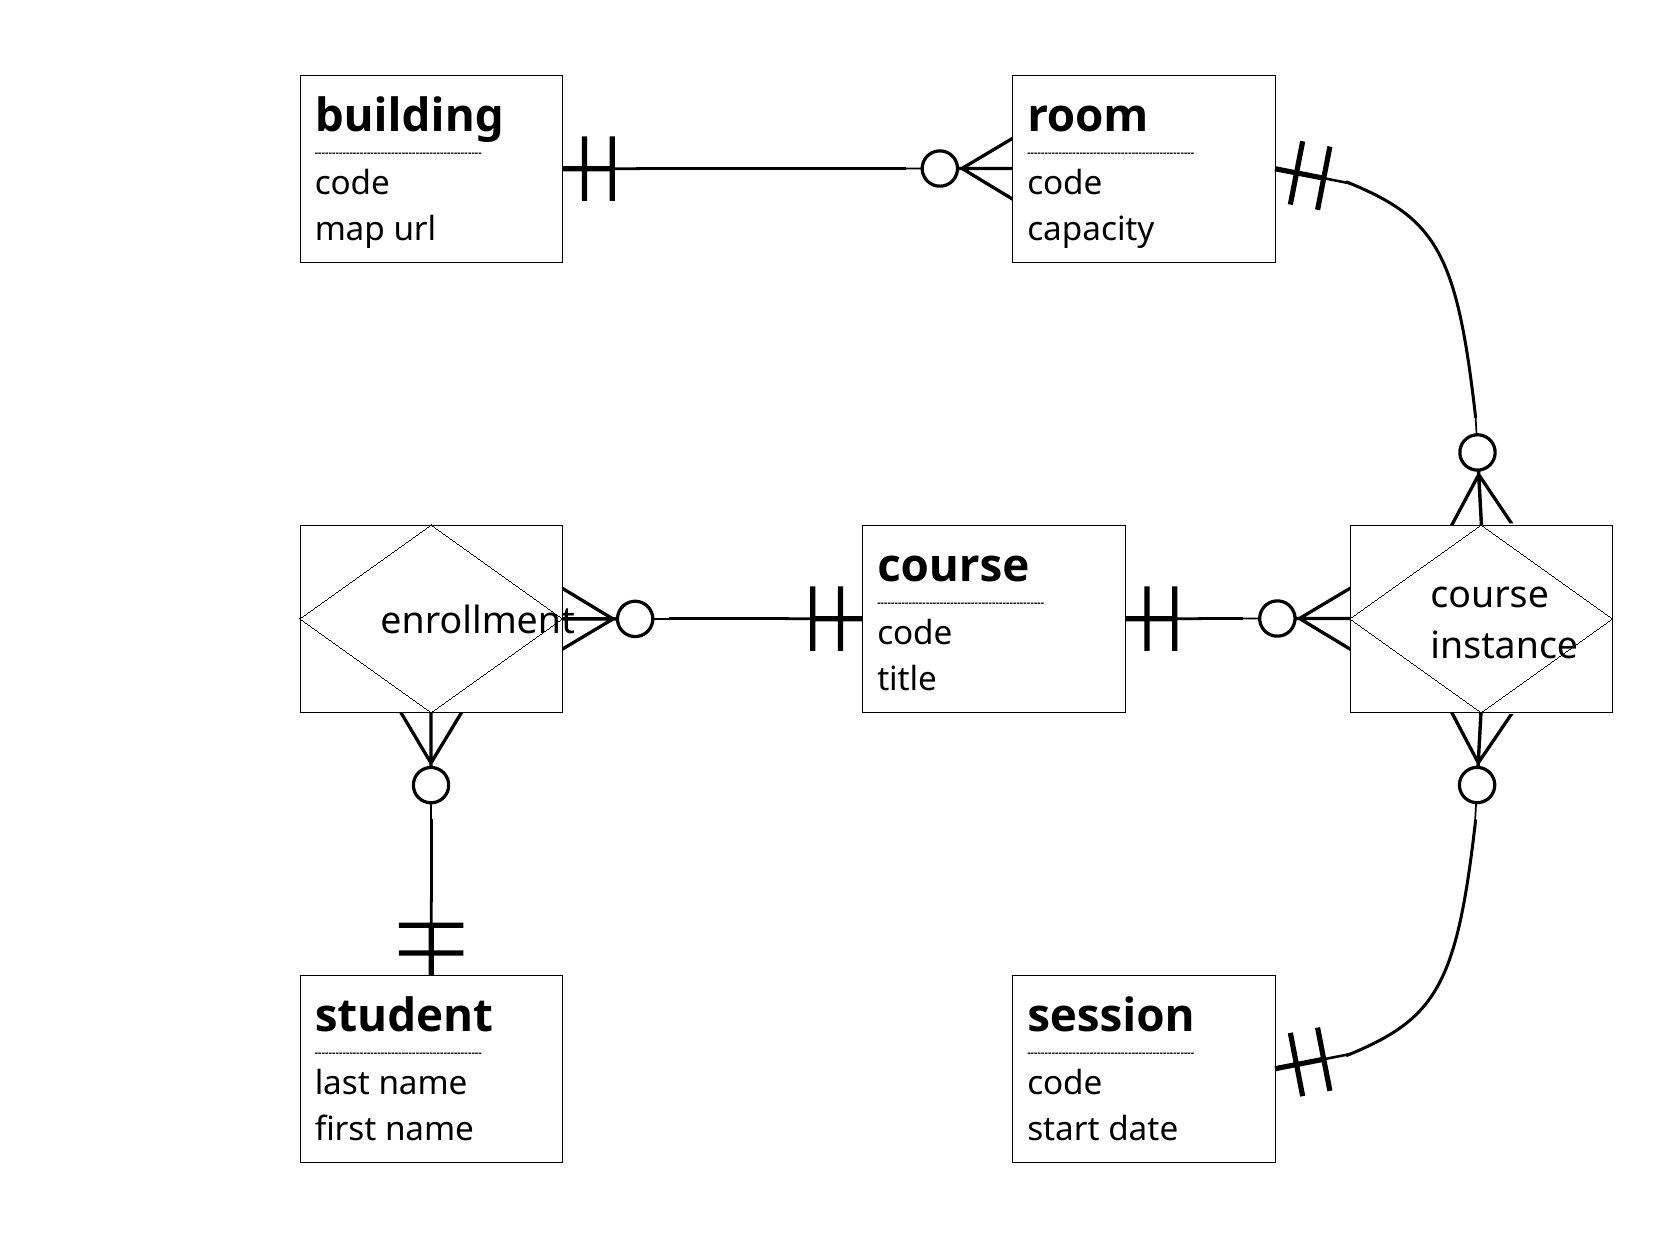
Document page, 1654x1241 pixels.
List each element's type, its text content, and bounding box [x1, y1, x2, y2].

text_box enrollment [299, 524, 563, 712]
text_box [1482, 620, 1613, 713]
text_box room ------------------------------------------------ code capacity [1012, 75, 1276, 263]
text_box [433, 525, 563, 618]
text_box [300, 525, 429, 617]
text_box [433, 620, 563, 713]
text_box [1350, 620, 1480, 713]
text_box building ------------------------------------------------ code map url [300, 75, 563, 263]
text_box [1350, 525, 1479, 617]
text_box student ------------------------------------------------ last name first name [300, 975, 563, 1163]
text_box session ------------------------------------------------ code start date [1012, 975, 1276, 1163]
text_box course ------------------------------------------------ code title [862, 525, 1126, 713]
text_box [300, 620, 429, 713]
text_box [1483, 525, 1613, 618]
text_box course instance [1349, 524, 1613, 713]
